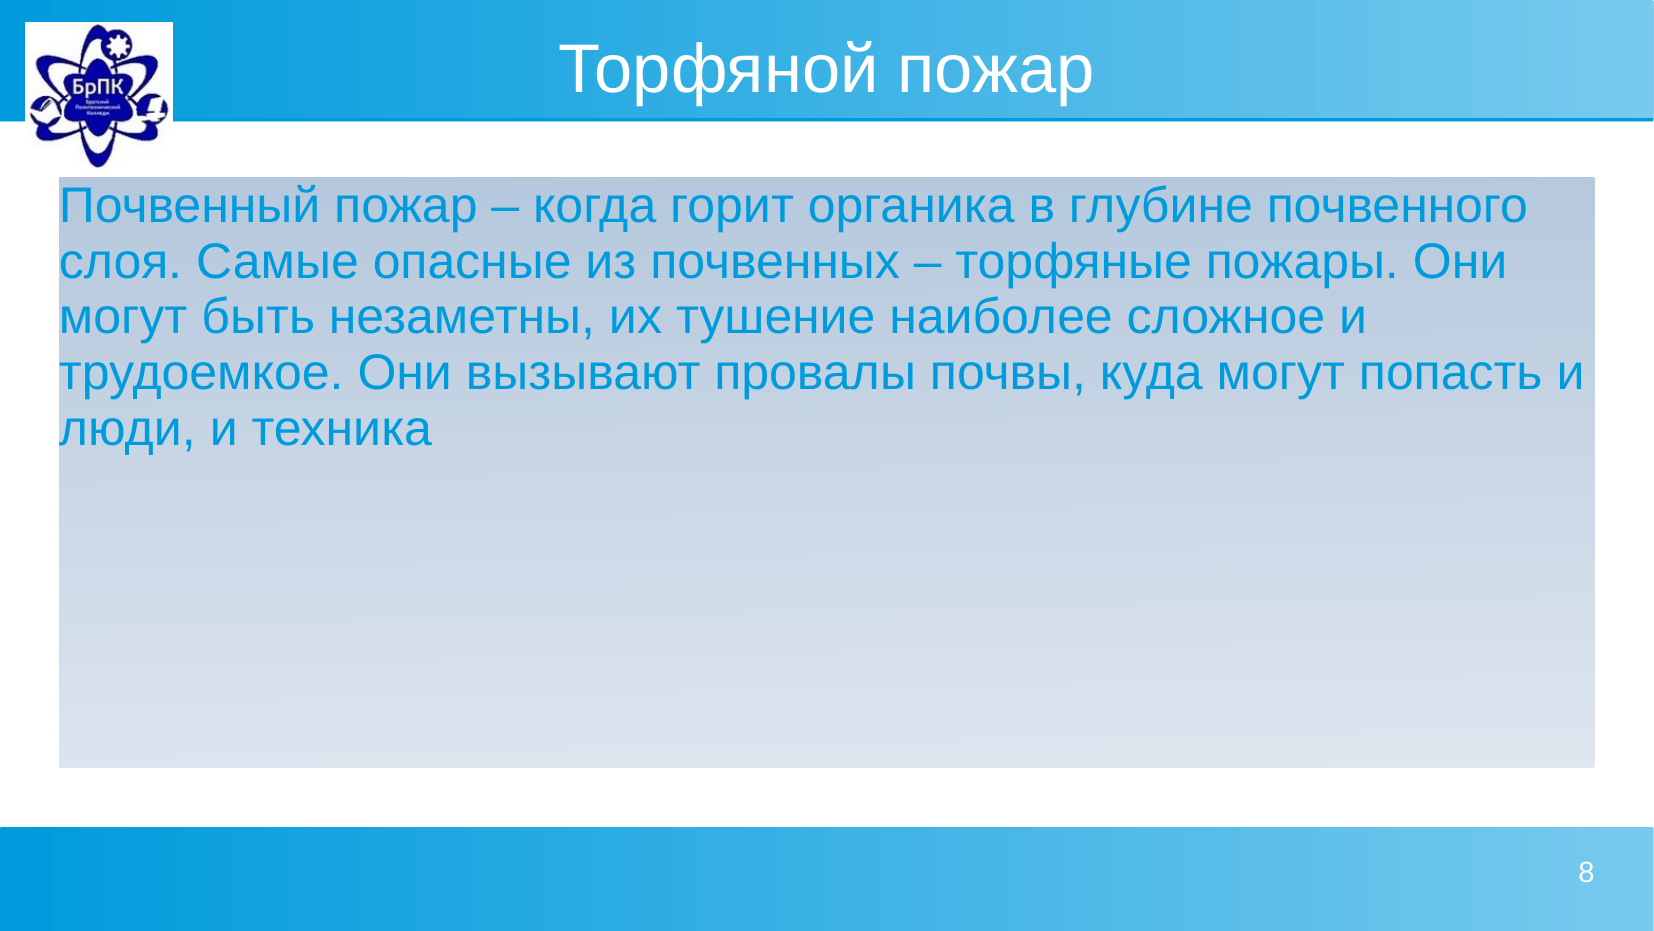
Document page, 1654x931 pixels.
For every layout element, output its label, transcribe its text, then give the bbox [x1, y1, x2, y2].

title Торфяной пожар [173, 29, 1595, 108]
picture [25, 23, 173, 170]
list Почвенный пожар – когда горит органика в глубине почвенного слоя. Самые опасные из почвенных – торфяные пожары. Они могут быть незаметны, их тушение наиболее сложное и трудоемкое. Они вызывают провалы почвы, куда могут попасть и люди, и техника [59, 177, 1595, 768]
